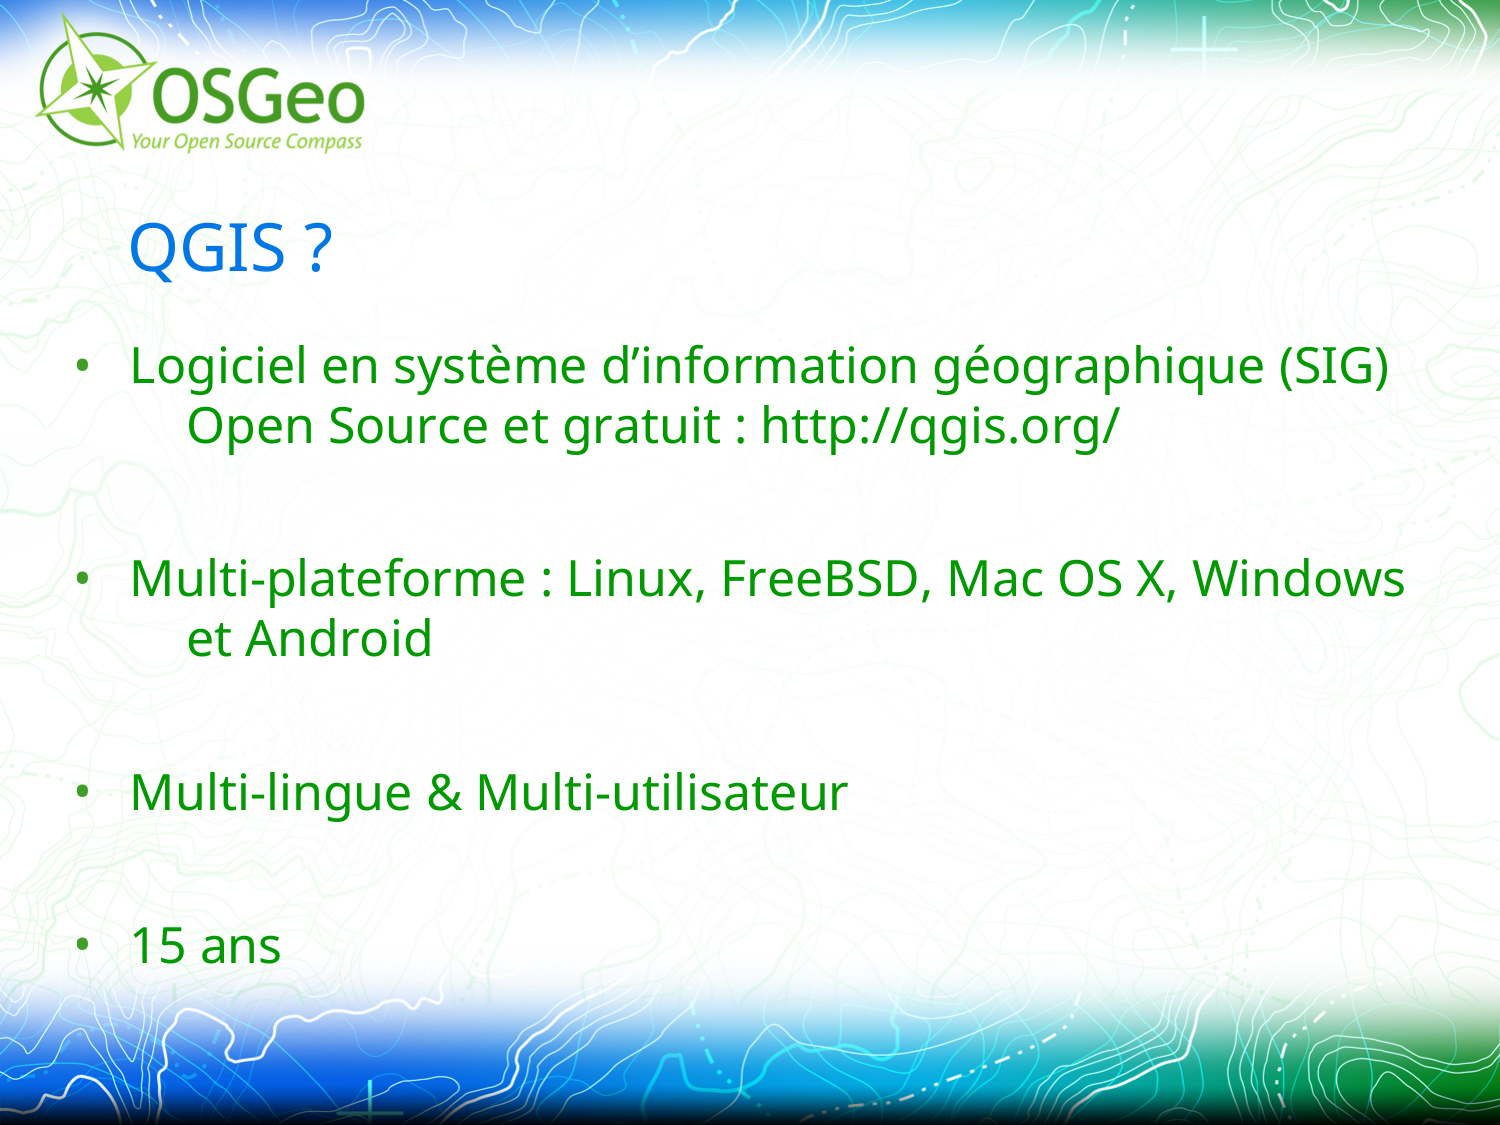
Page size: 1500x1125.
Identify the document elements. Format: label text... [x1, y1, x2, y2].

text_box [112, 1025, 426, 1101]
title QGIS ? [112, 187, 1388, 303]
list Logiciel en système d’information géographique (SIG) Open Source et gratuit : http://qgis.org/ Multi-plateforme : Linux, FreeBSD, Mac OS X, Windows et Android Multi-lingue & Multi-utilisateur 15 ans [59, 325, 1476, 1016]
text_box [512, 1025, 988, 1101]
picture [0, 0, 1500, 1125]
